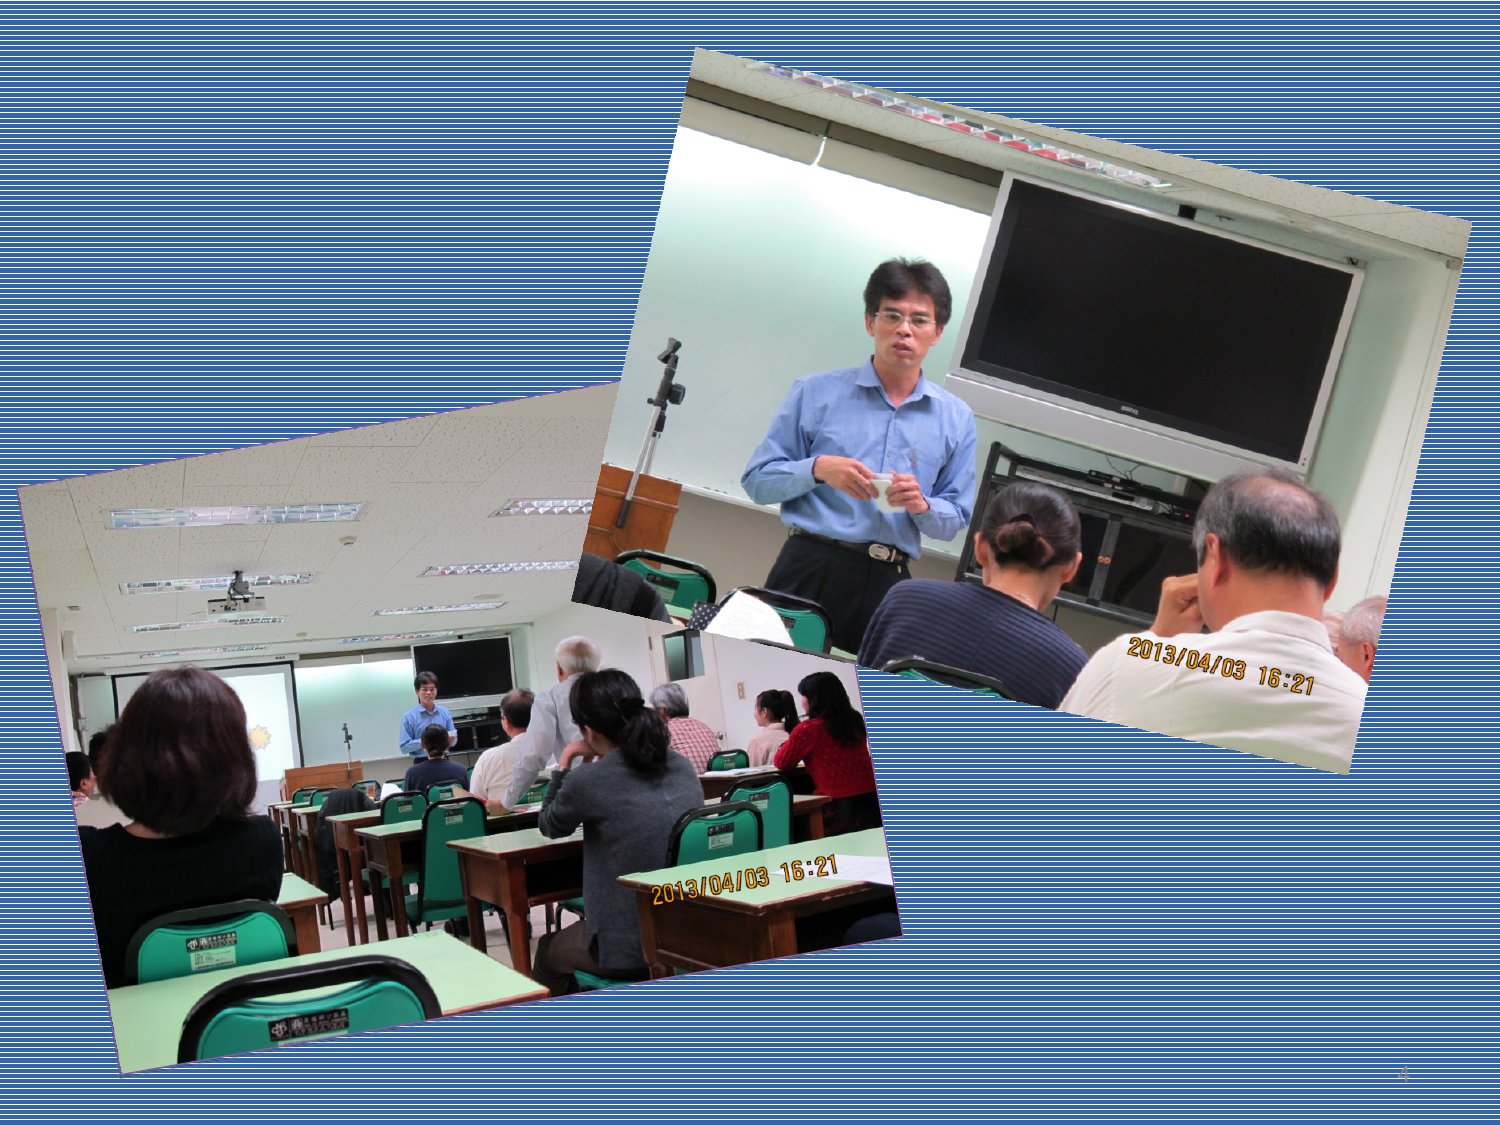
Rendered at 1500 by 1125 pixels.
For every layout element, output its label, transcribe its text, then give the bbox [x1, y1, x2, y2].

slide_number <編號> [1074, 1042, 1425, 1103]
picture [17, 46, 1472, 1074]
